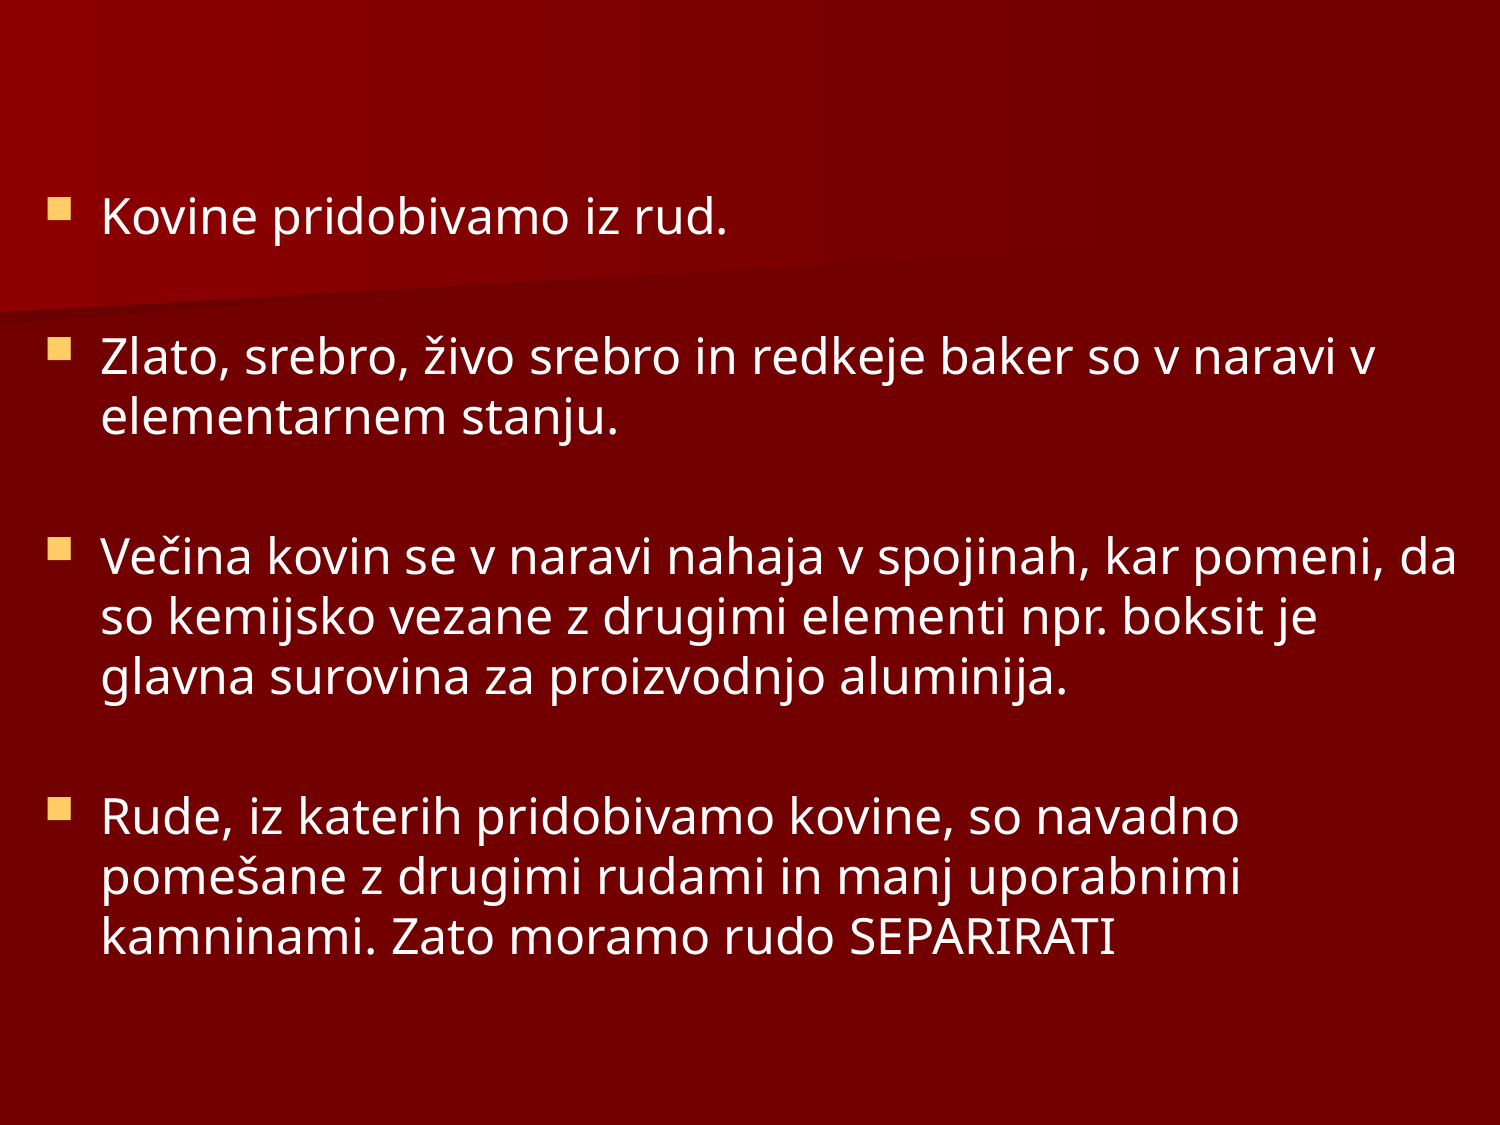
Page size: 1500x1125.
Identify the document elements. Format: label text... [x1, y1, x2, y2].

list Kovine pridobivamo iz rud. Zlato, srebro, živo srebro in redkeje baker so v naravi v elementarnem stanju. Večina kovin se v naravi nahaja v spojinah, kar pomeni, da so kemijsko vezane z drugimi elementi npr. boksit je glavna surovina za proizvodnjo aluminija. Rude, iz katerih pridobivamo kovine, so navadno pomešane z drugimi rudami in manj uporabnimi kamninami. Zato moramo rudo SEPARIRATI [29, 0, 1500, 780]
